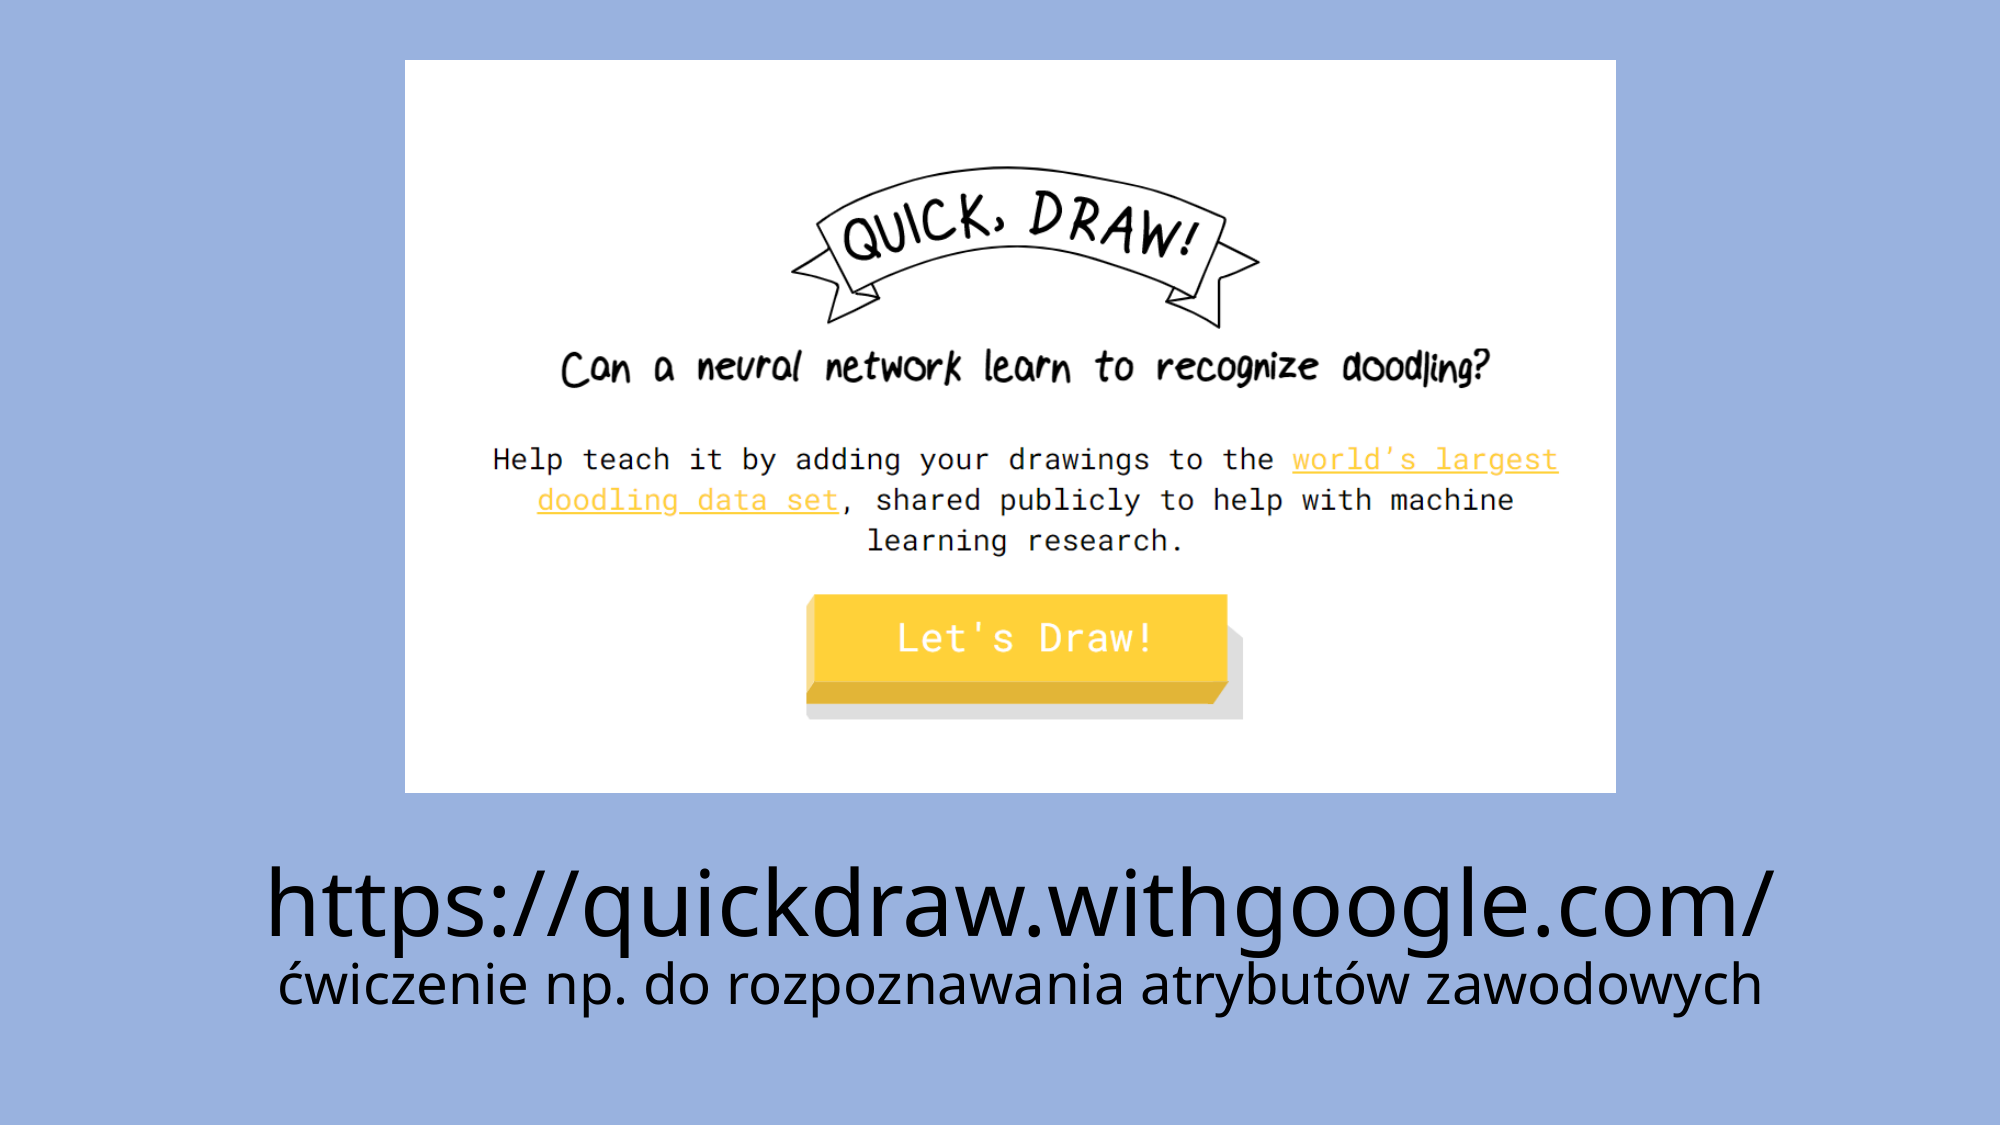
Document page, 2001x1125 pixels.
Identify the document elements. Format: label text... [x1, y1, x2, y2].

title https://quickdraw.withgoogle.com/ ćwiczenie np. do rozpoznawania atrybutów zawodowych [89, 850, 1953, 1068]
picture [405, 60, 1616, 793]
